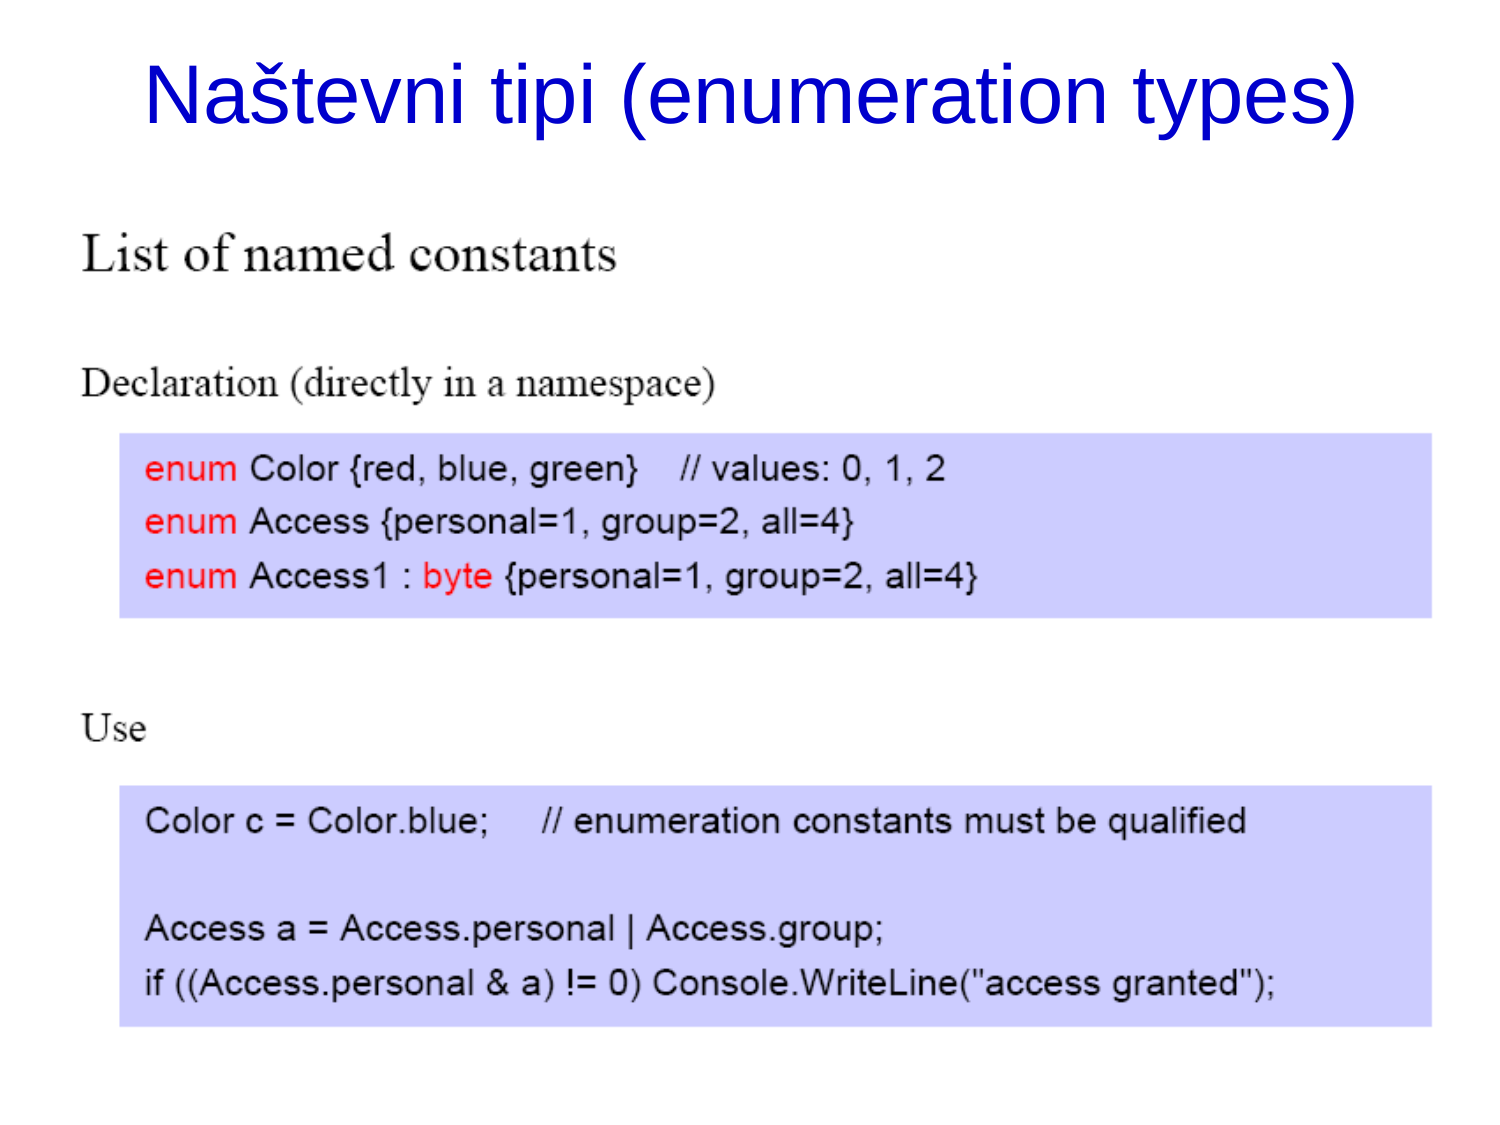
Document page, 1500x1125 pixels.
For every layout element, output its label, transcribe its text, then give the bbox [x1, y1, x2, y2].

title Naštevni tipi (enumeration types) [76, 30, 1427, 149]
text_box [0, 201, 1500, 1066]
